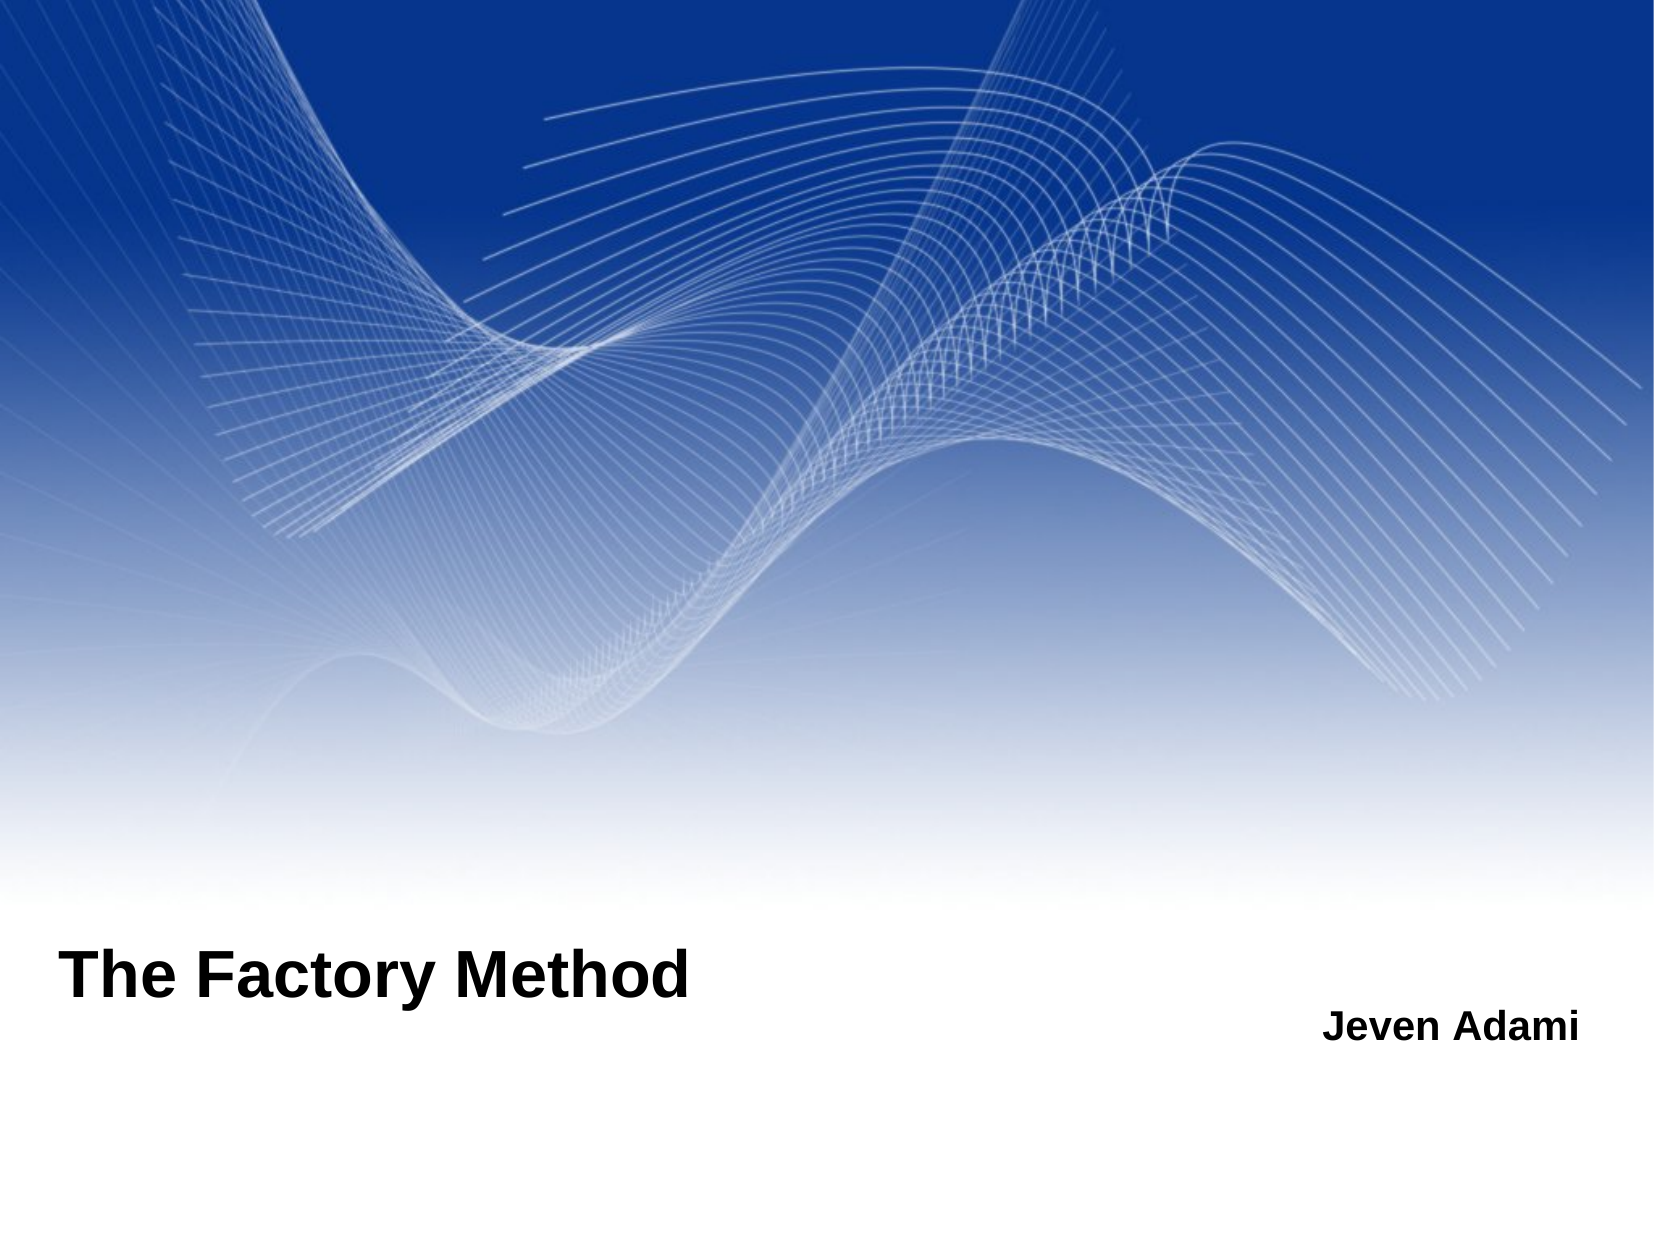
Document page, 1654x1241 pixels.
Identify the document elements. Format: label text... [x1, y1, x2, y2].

picture [0, 0, 1654, 1241]
title The Factory Method [59, 893, 1034, 1056]
